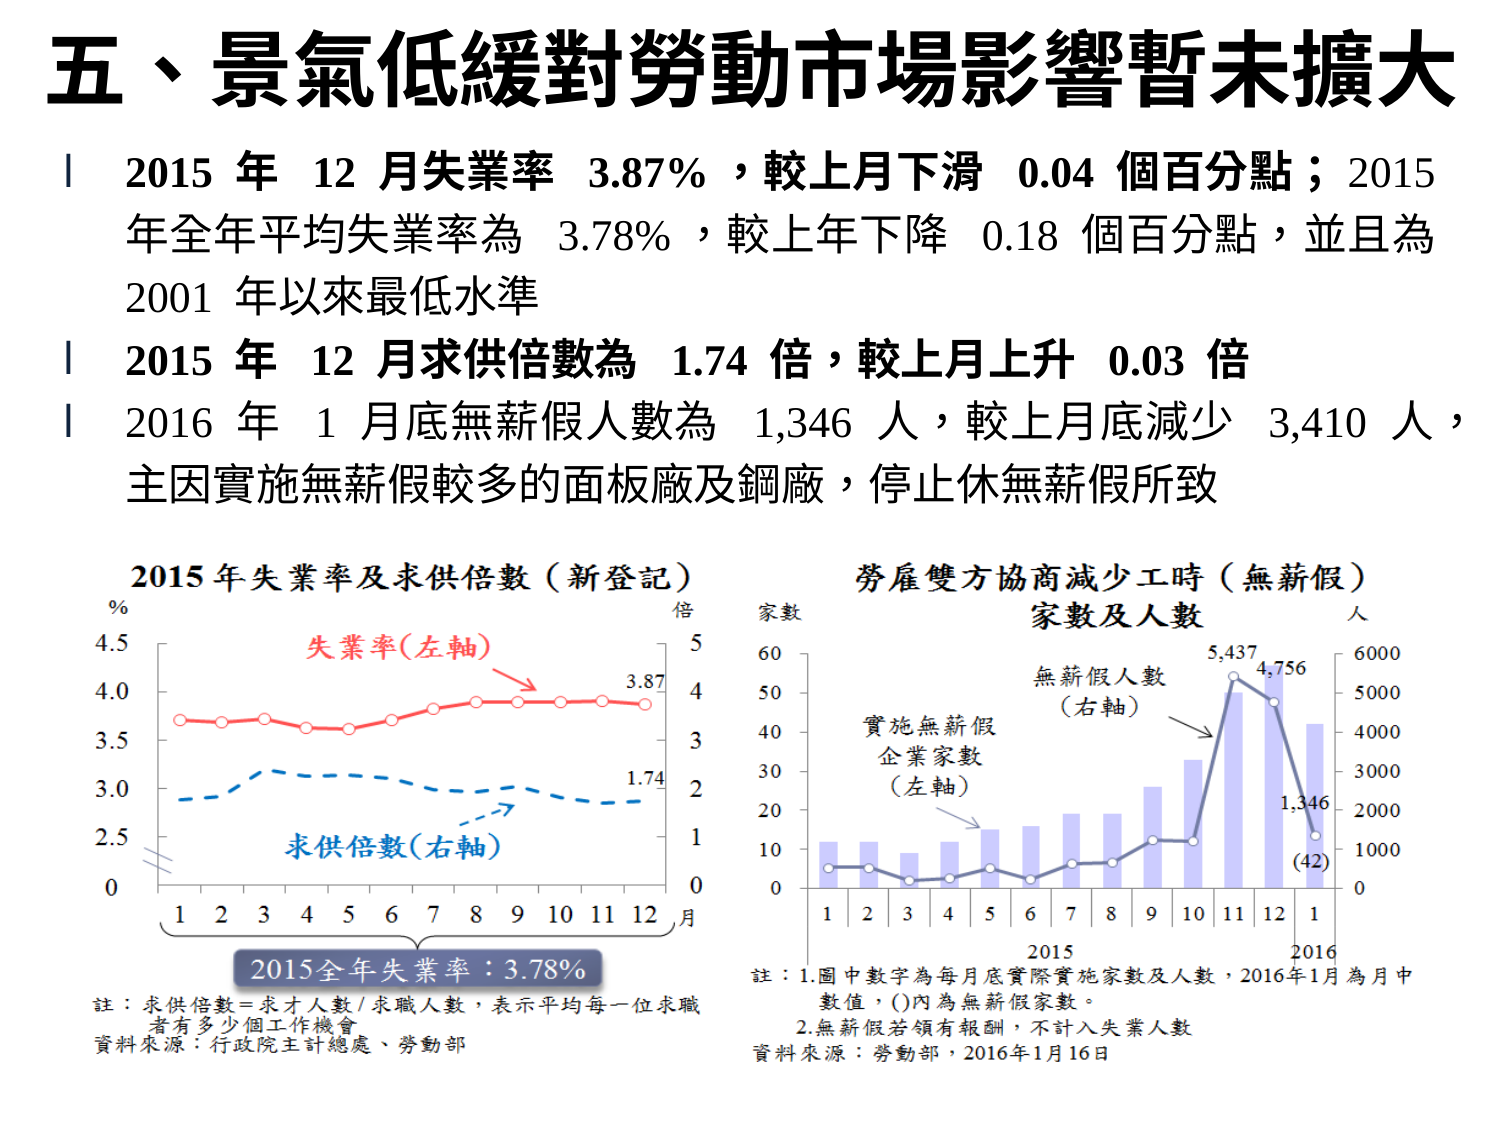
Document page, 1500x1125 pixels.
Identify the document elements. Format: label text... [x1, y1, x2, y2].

text_box 五、景氣低緩對勞動市場影響暫未擴大 [2, 0, 1500, 139]
picture [51, 541, 1430, 1063]
text_box 2015 年 12 月失業率 3.87%，較上月下滑 0.04 個百分點；2015 年全年平均失業率為 3.78%，較上年下降 0.18 個百分點，並且為 2001 年以來最低水準 2015 年 12 月求供倍數為 1.74 倍，較上月上升 0.03 倍 2016 年 1 月底無薪假人數為 1,346 人，較上月底減少 3,410 人，主因實施無薪假較多的面板廠及鋼廠，停止休無薪假所致 [27, 139, 1472, 536]
